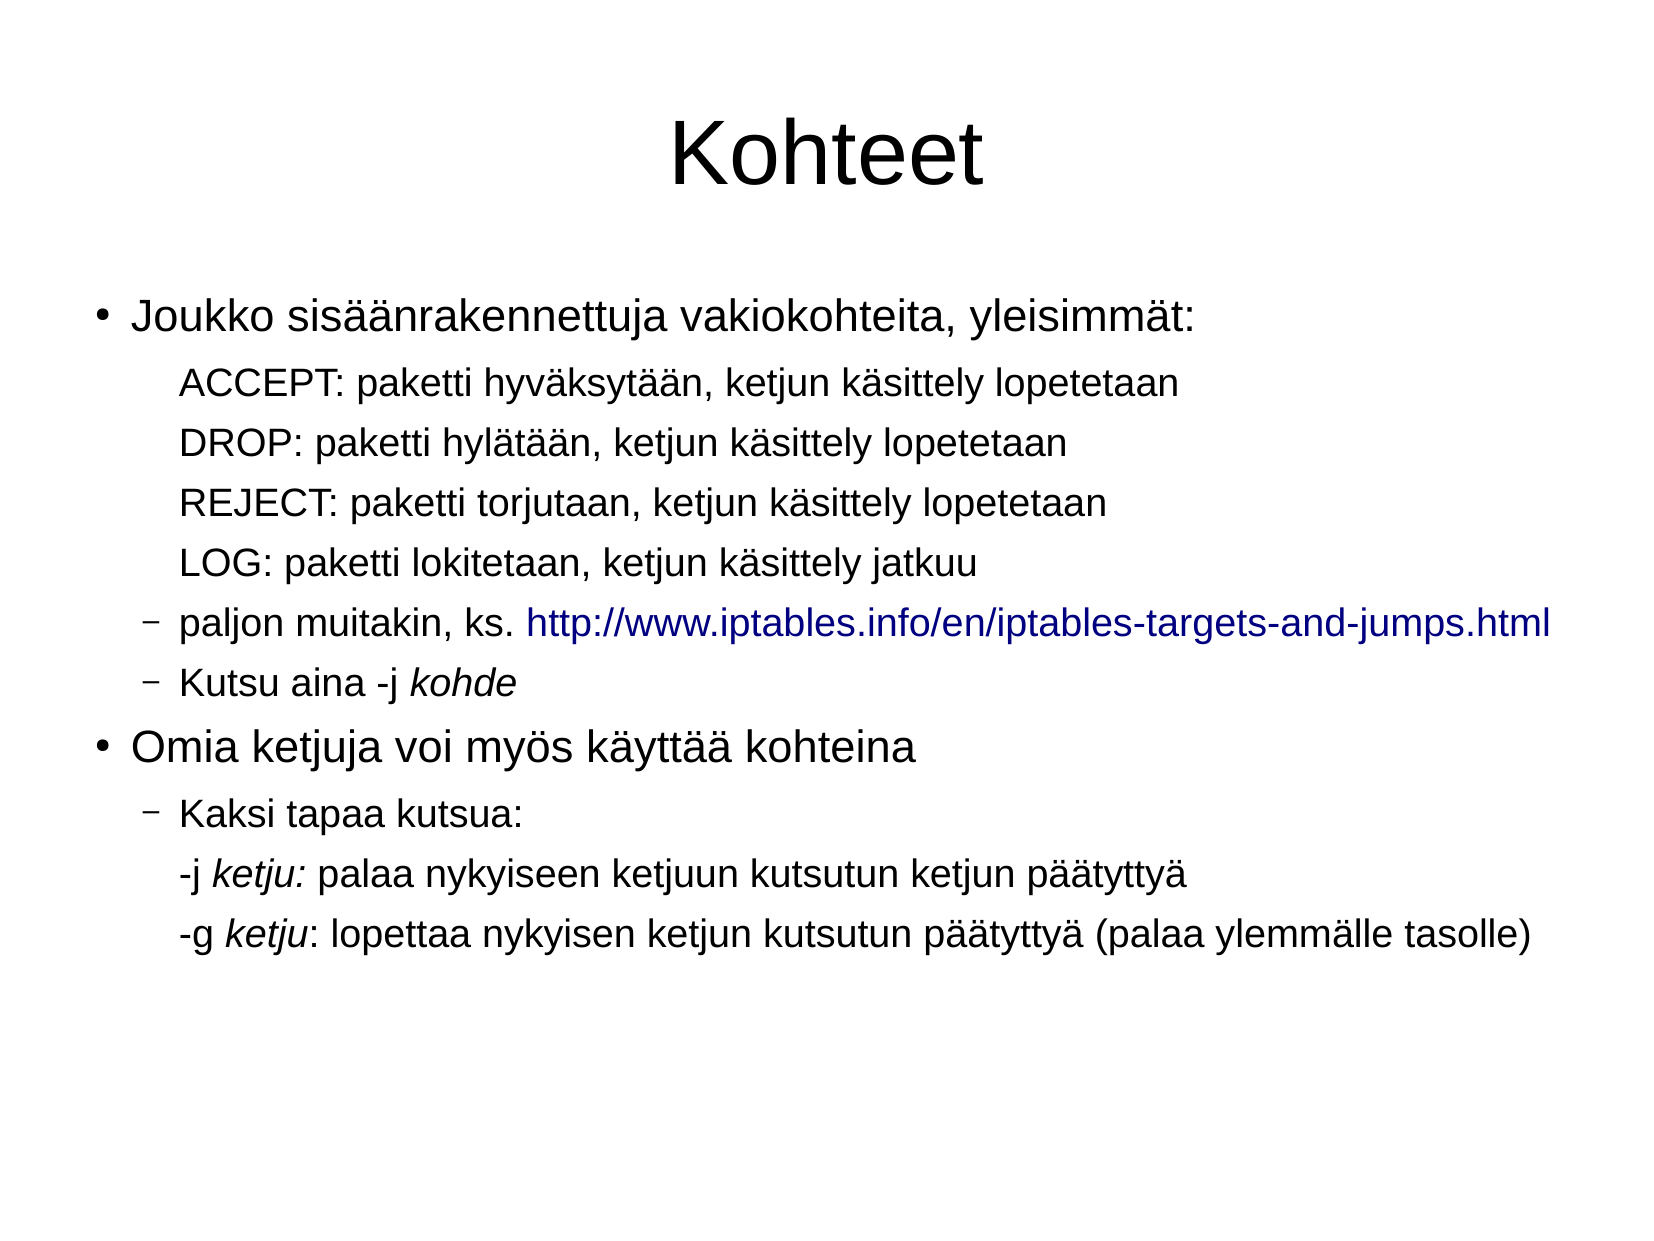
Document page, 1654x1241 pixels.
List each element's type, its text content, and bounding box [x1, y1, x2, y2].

title Kohteet [82, 49, 1571, 257]
list Joukko sisäänrakennettuja vakiokohteita, yleisimmät: ACCEPT: paketti hyväksytään, ketjun käsittely lopetetaan DROP: paketti hylätään, ketjun käsittely lopetetaan REJECT: paketti torjutaan, ketjun käsittely lopetetaan LOG: paketti lokitetaan, ketjun käsittely jatkuu paljon muitakin, ks. http://www.iptables.info/en/iptables-targets-and-jumps.html Kutsu aina -j kohde Omia ketjuja voi myös käyttää kohteina Kaksi tapaa kutsua: -j ketju: palaa nykyiseen ketjuun kutsutun ketjun päätyttyä -g ketju: lopettaa nykyisen ketjun kutsutun päätyttyä (palaa ylemmälle tasolle) [82, 290, 1571, 1010]
